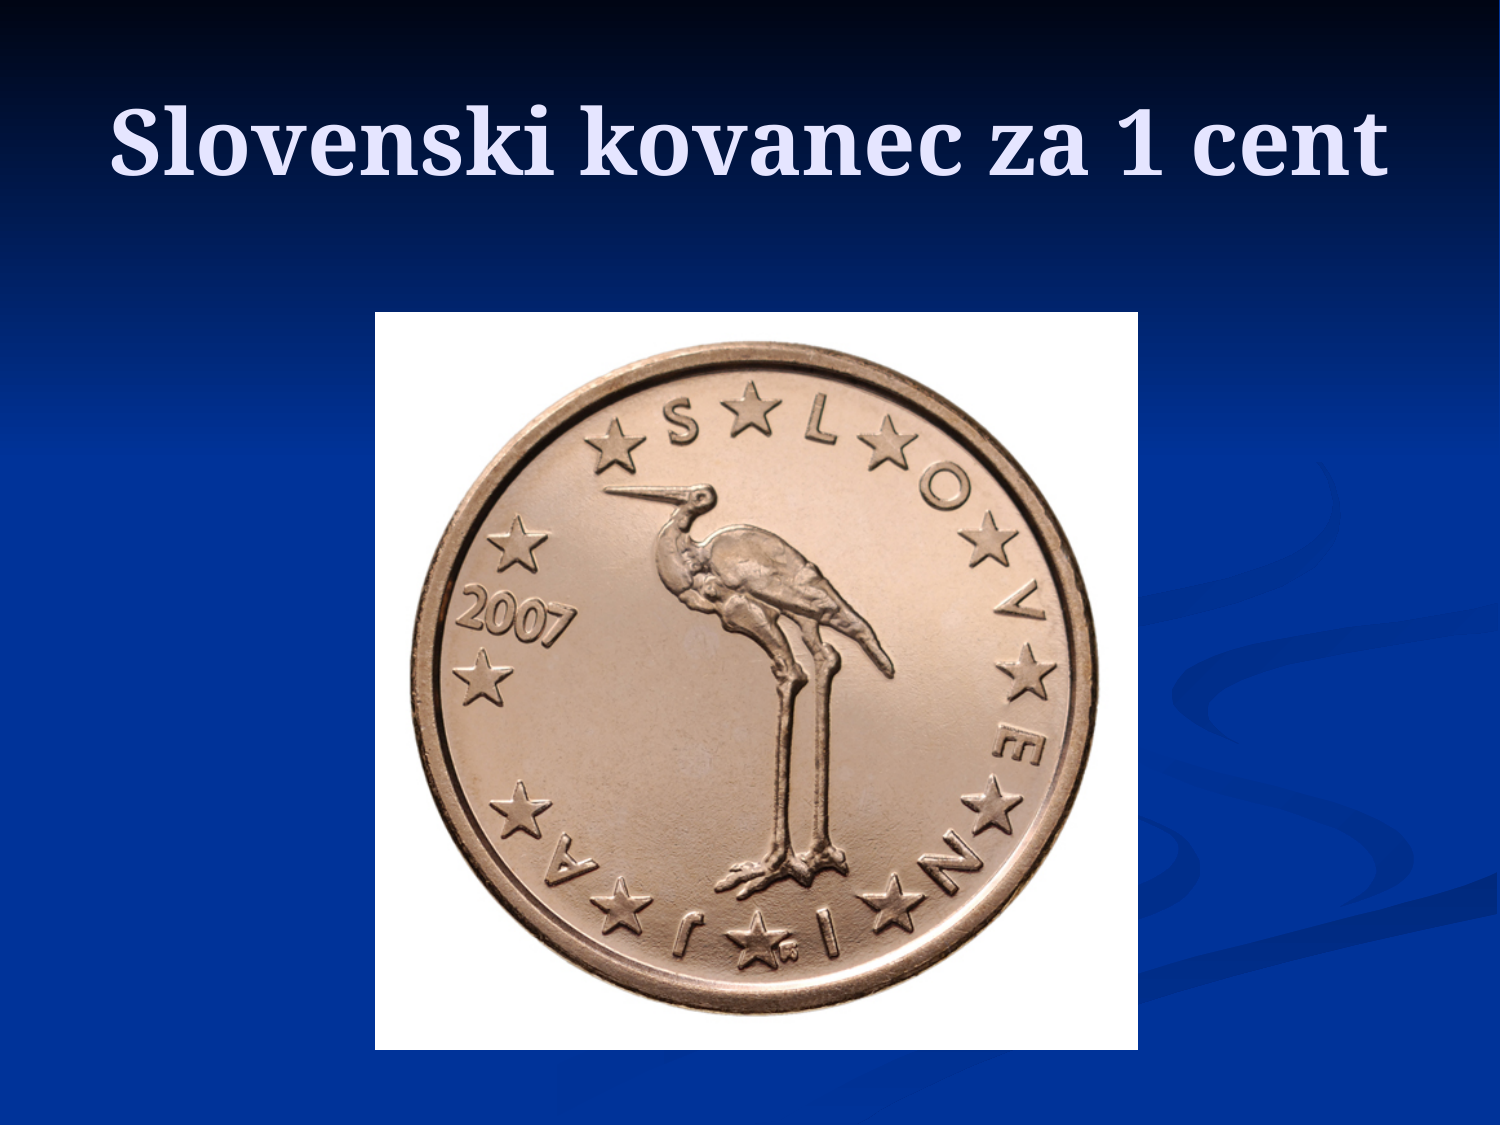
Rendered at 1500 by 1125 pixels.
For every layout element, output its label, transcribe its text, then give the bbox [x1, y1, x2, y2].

picture [375, 312, 1138, 1050]
title Slovenski kovanec za 1 cent [75, 45, 1425, 233]
